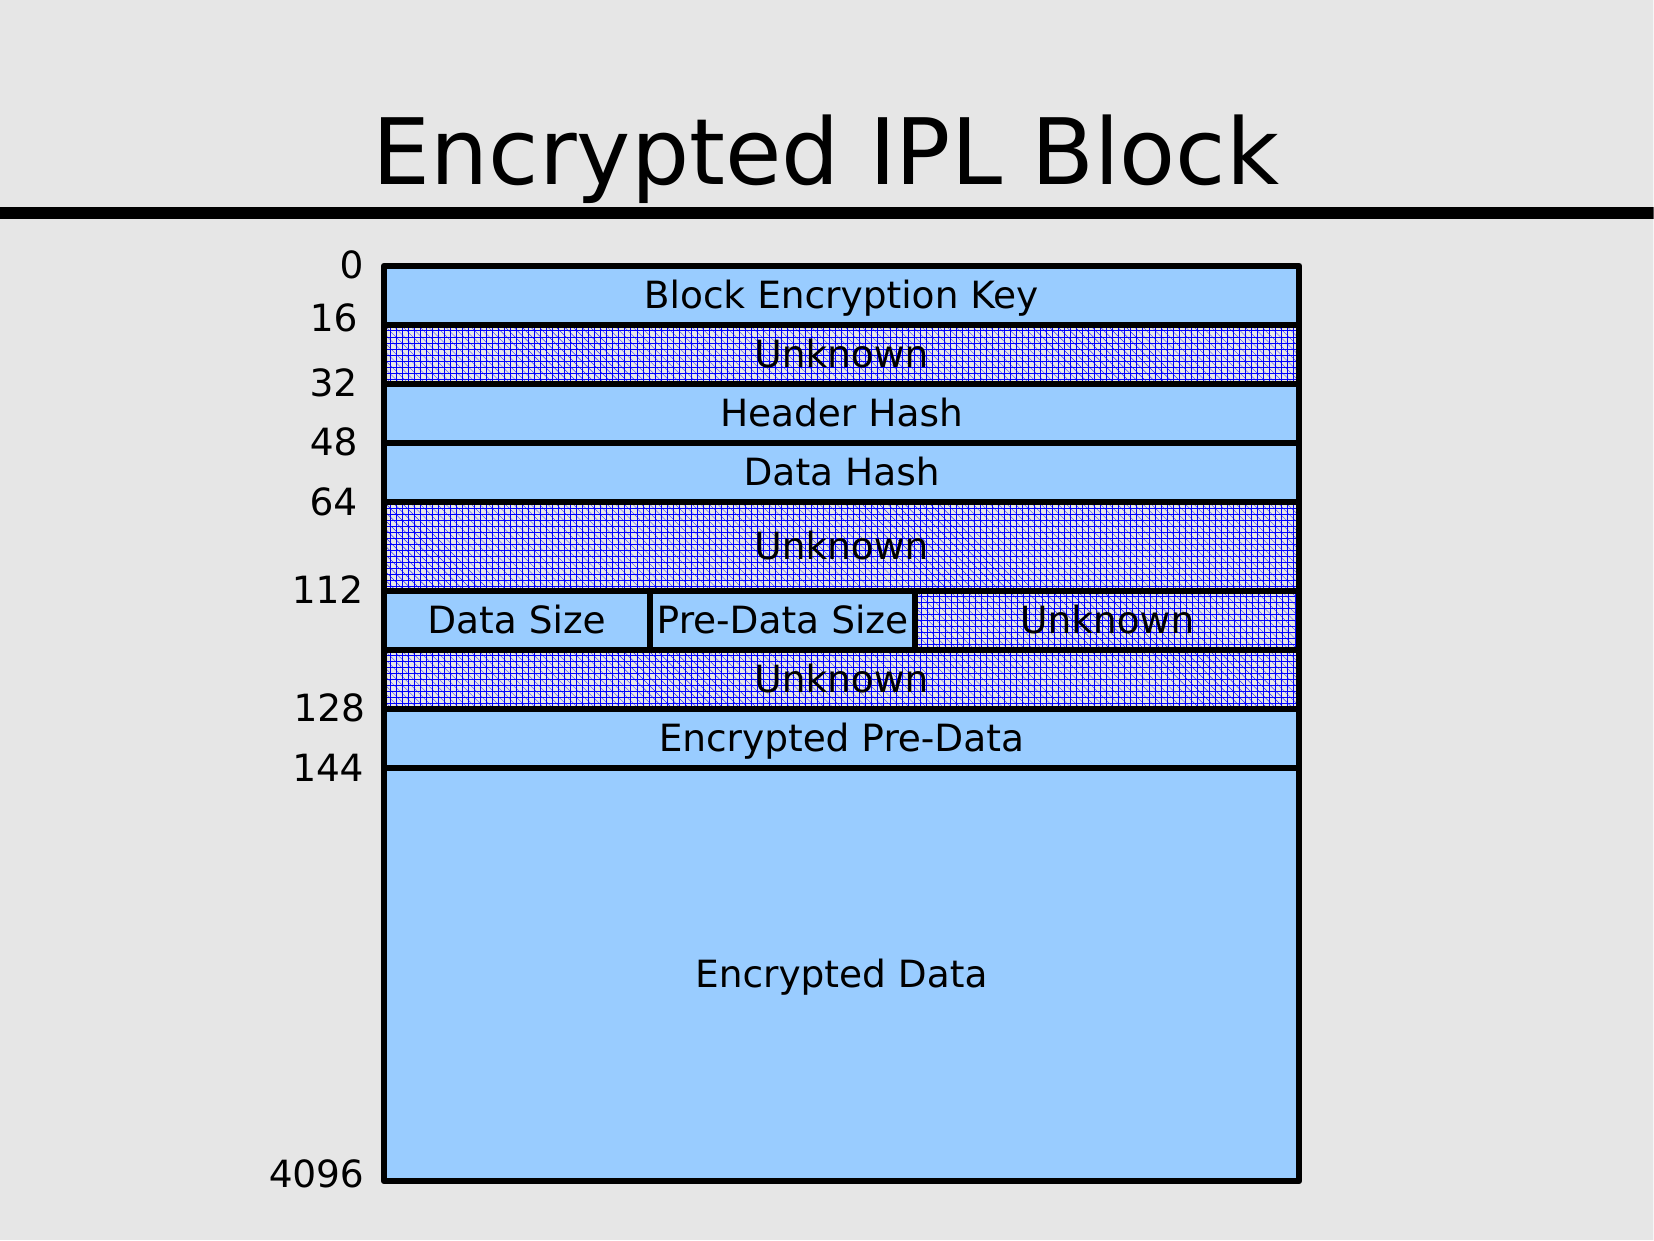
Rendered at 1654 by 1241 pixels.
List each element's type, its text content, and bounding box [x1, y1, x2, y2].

text_box 144 [277, 738, 378, 798]
text_box Pre-Data Size [649, 590, 915, 649]
text_box 32 [294, 354, 372, 413]
text_box 0 [324, 236, 562, 592]
text_box Data Hash [562, 442, 1300, 501]
text_box 128 [278, 679, 380, 738]
text_box Unknown [383, 649, 1300, 708]
text_box Unknown [562, 501, 1300, 590]
text_box 112 [277, 561, 378, 621]
title Encrypted IPL Block [82, 49, 1571, 257]
text_box 48 [295, 413, 372, 472]
text_box Block Encryption Key [562, 265, 1300, 324]
text_box Unknown [562, 324, 1300, 383]
text_box 64 [294, 473, 372, 532]
text_box Data Size [383, 590, 649, 649]
text_box 16 [295, 289, 372, 348]
text_box Encrypted Data [383, 768, 1300, 1182]
text_box Header Hash [562, 383, 1300, 442]
text_box 4096 [253, 1145, 378, 1205]
text_box Encrypted Pre-Data [383, 708, 1300, 768]
text_box Unknown [915, 590, 1300, 649]
text_box [395, 472, 426, 546]
